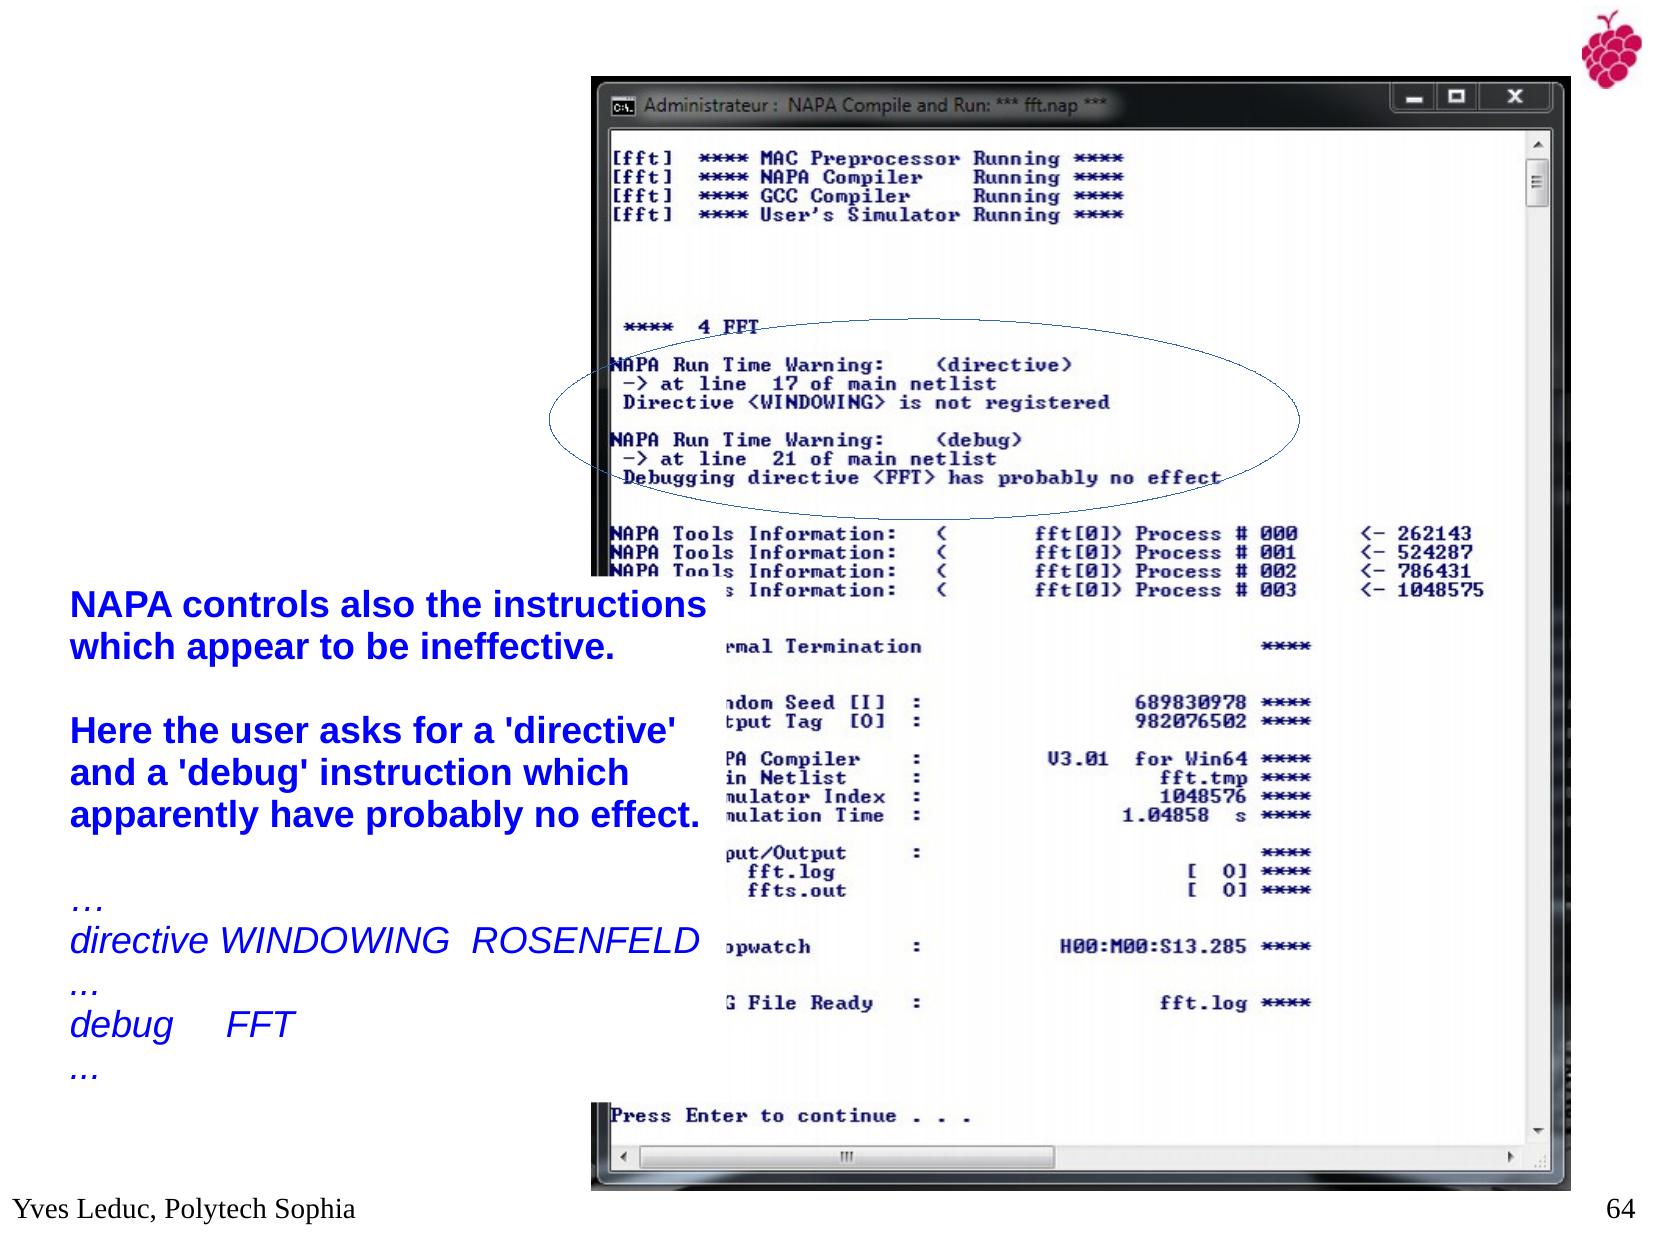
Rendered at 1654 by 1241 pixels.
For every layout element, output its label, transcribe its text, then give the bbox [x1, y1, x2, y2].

text_box NAPA controls also the instructions which appear to be ineffective. Here the user asks for a 'directive' and a 'debug' instruction which apparently have probably no effect. … directive WINDOWING ROSENFELD ... debug FFT ... [55, 576, 727, 1103]
picture [1582, 5, 1642, 89]
picture [591, 76, 1571, 1191]
